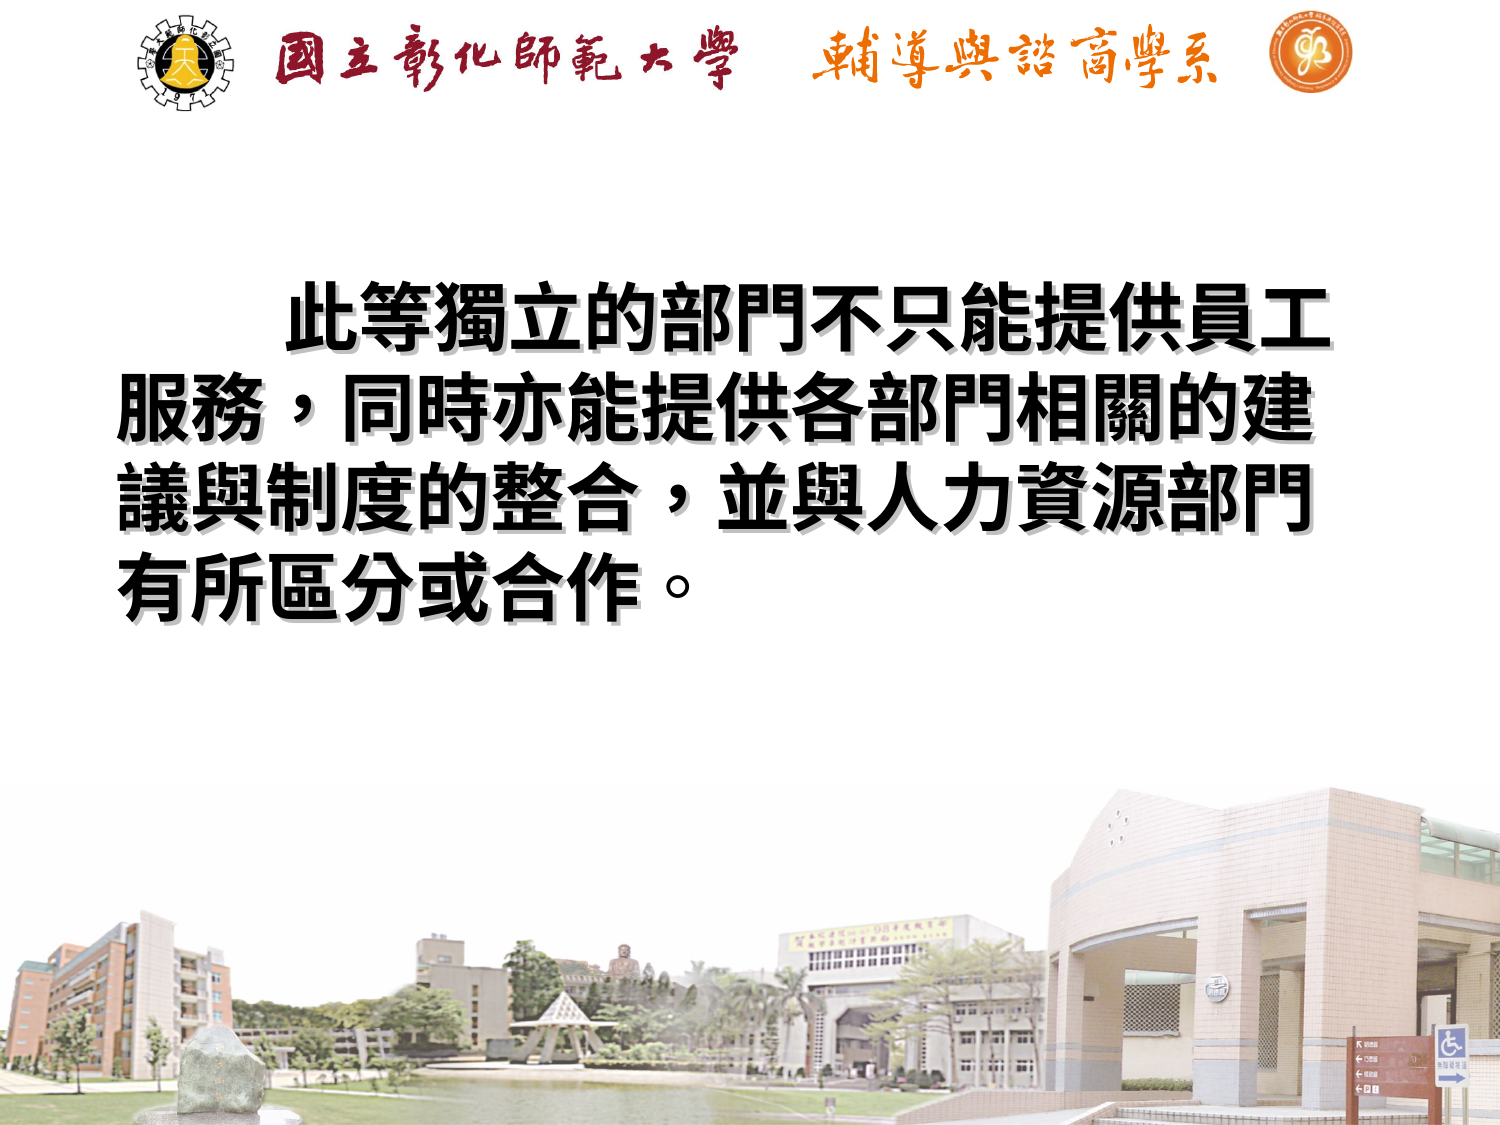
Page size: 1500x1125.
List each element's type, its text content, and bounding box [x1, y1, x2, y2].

list 此等獨立的部門不只能提供員工服務，同時亦能提供各部門相關的建議與制度的整合，並與人力資源部門有所區分或合作。 [100, 262, 1353, 705]
